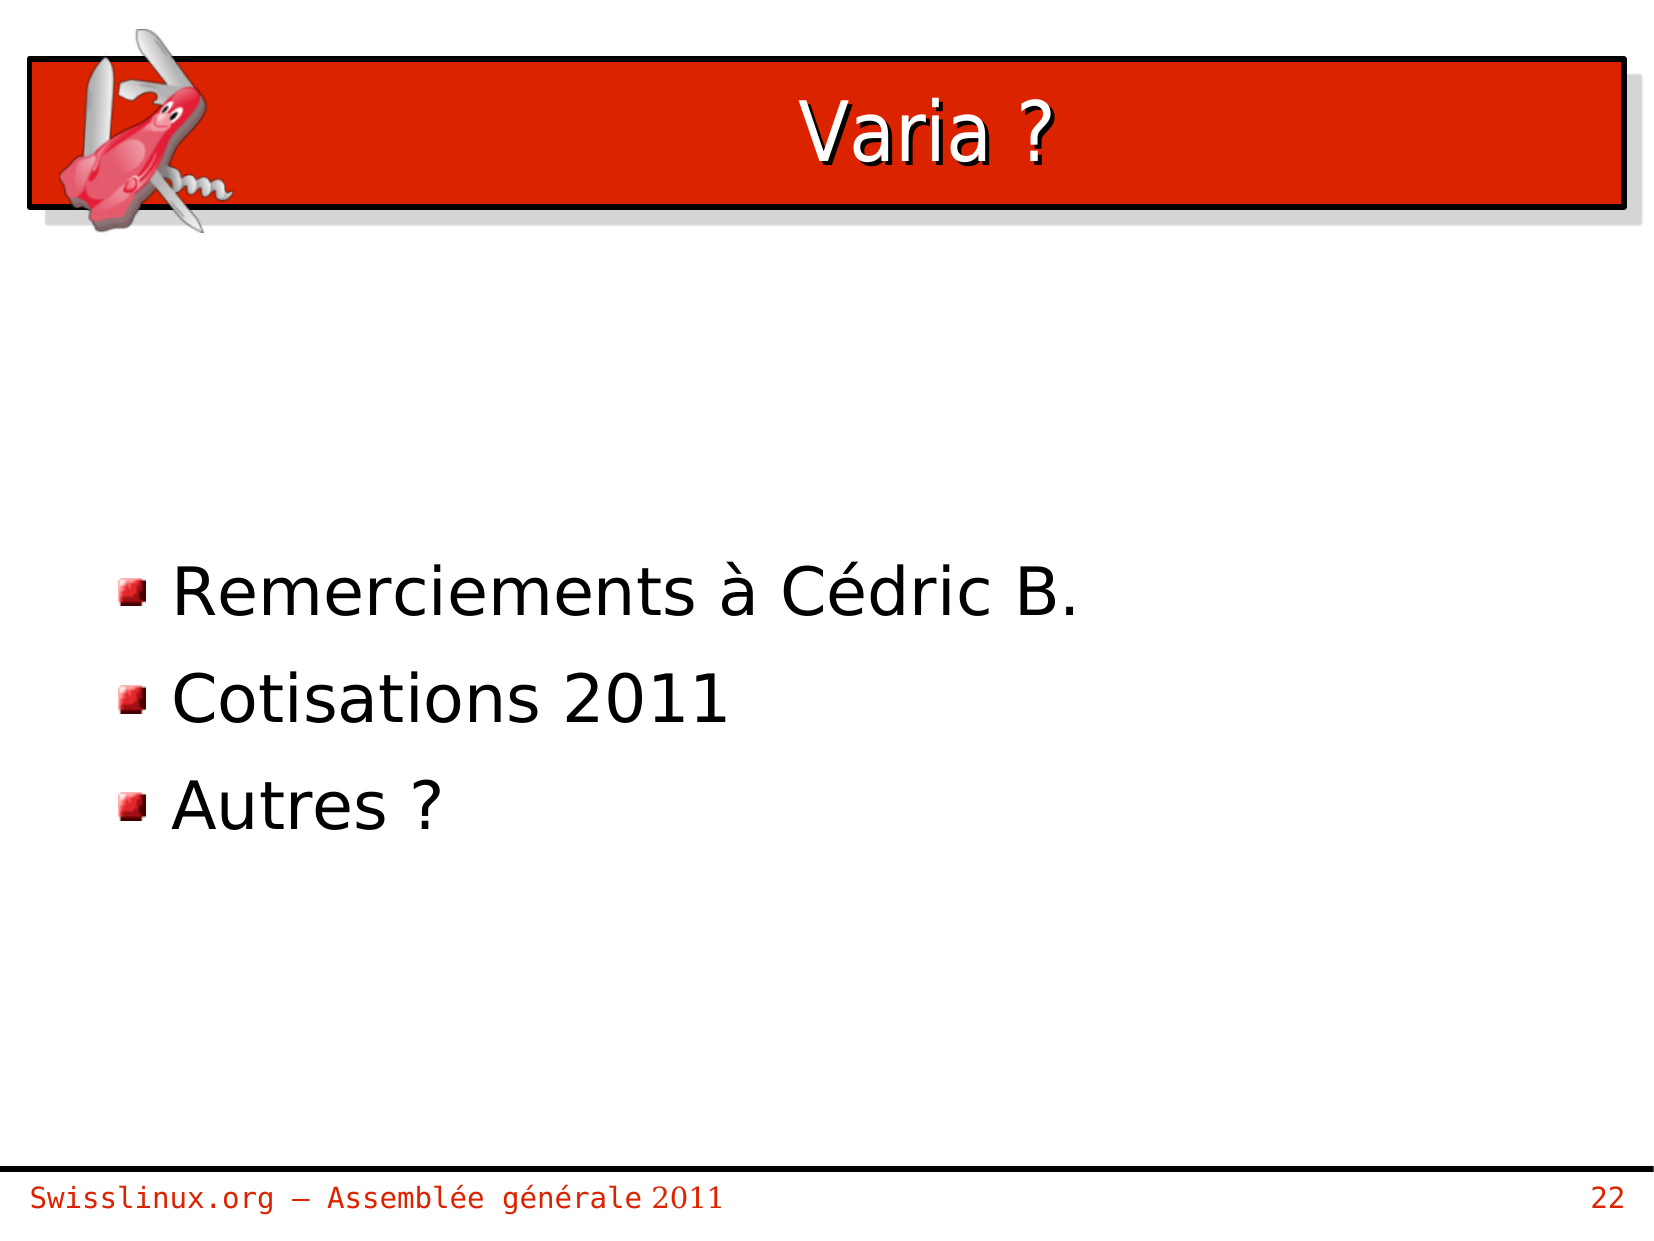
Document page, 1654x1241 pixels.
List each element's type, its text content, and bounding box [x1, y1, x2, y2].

picture [59, 29, 234, 233]
list Remerciements à Cédric B. Cotisations 2011 Autres ? [82, 290, 1571, 1109]
title Varia ? [259, 84, 1595, 182]
